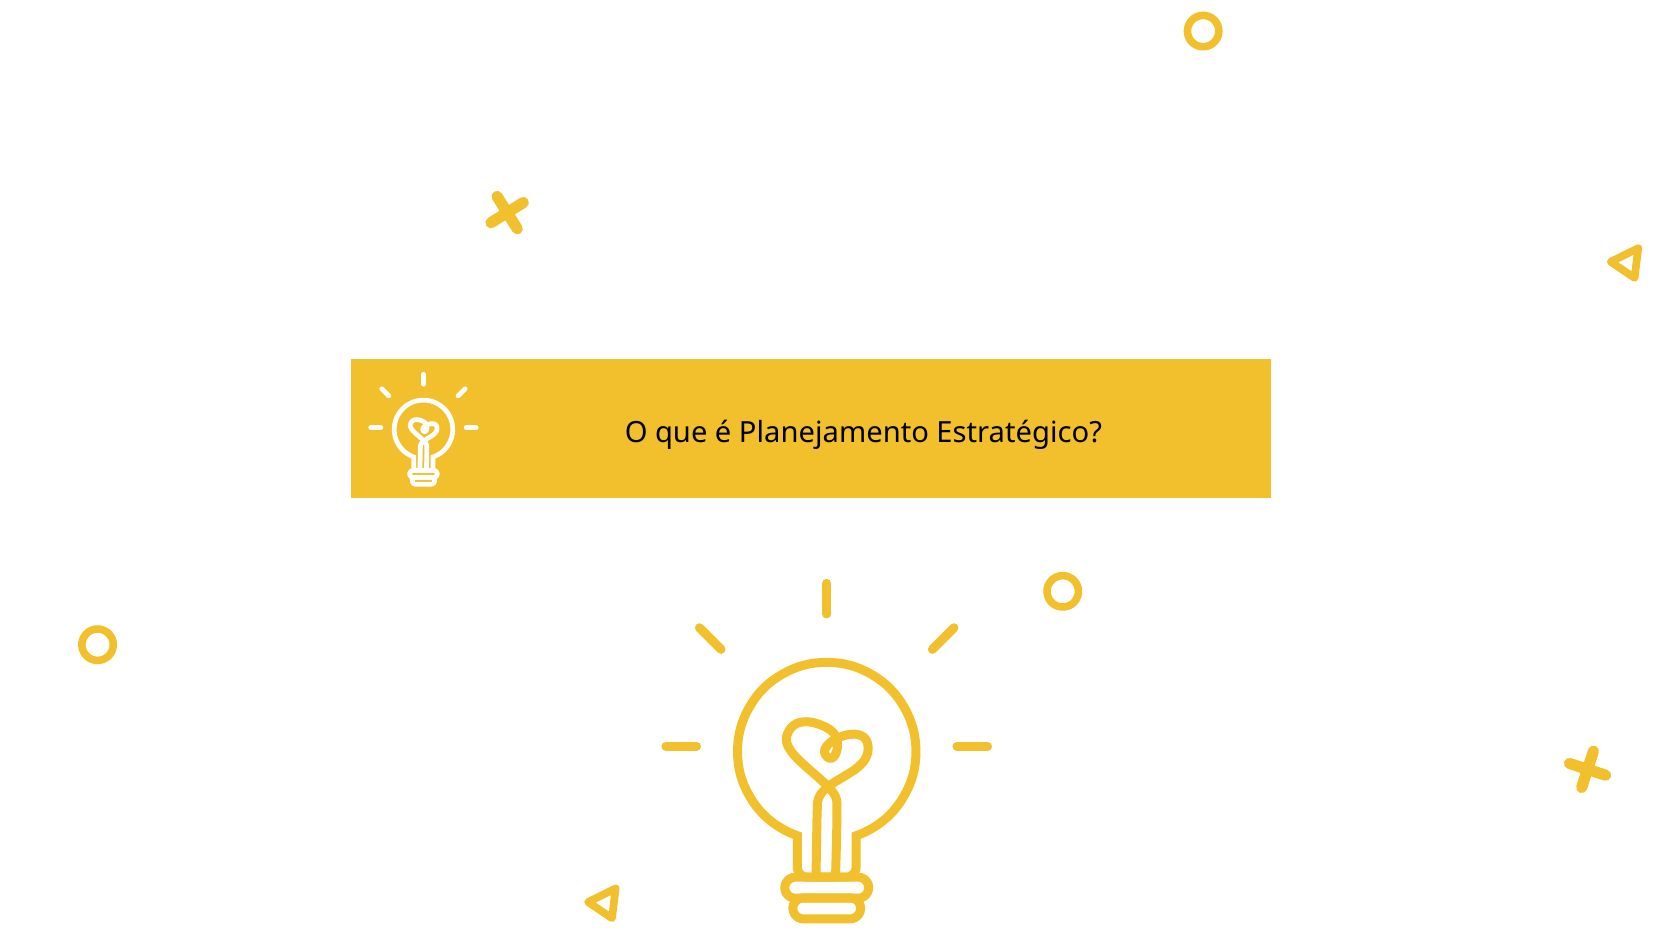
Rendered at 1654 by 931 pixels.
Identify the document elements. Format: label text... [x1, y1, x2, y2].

text_box O que é Planejamento Estratégico? [487, 339, 1241, 523]
